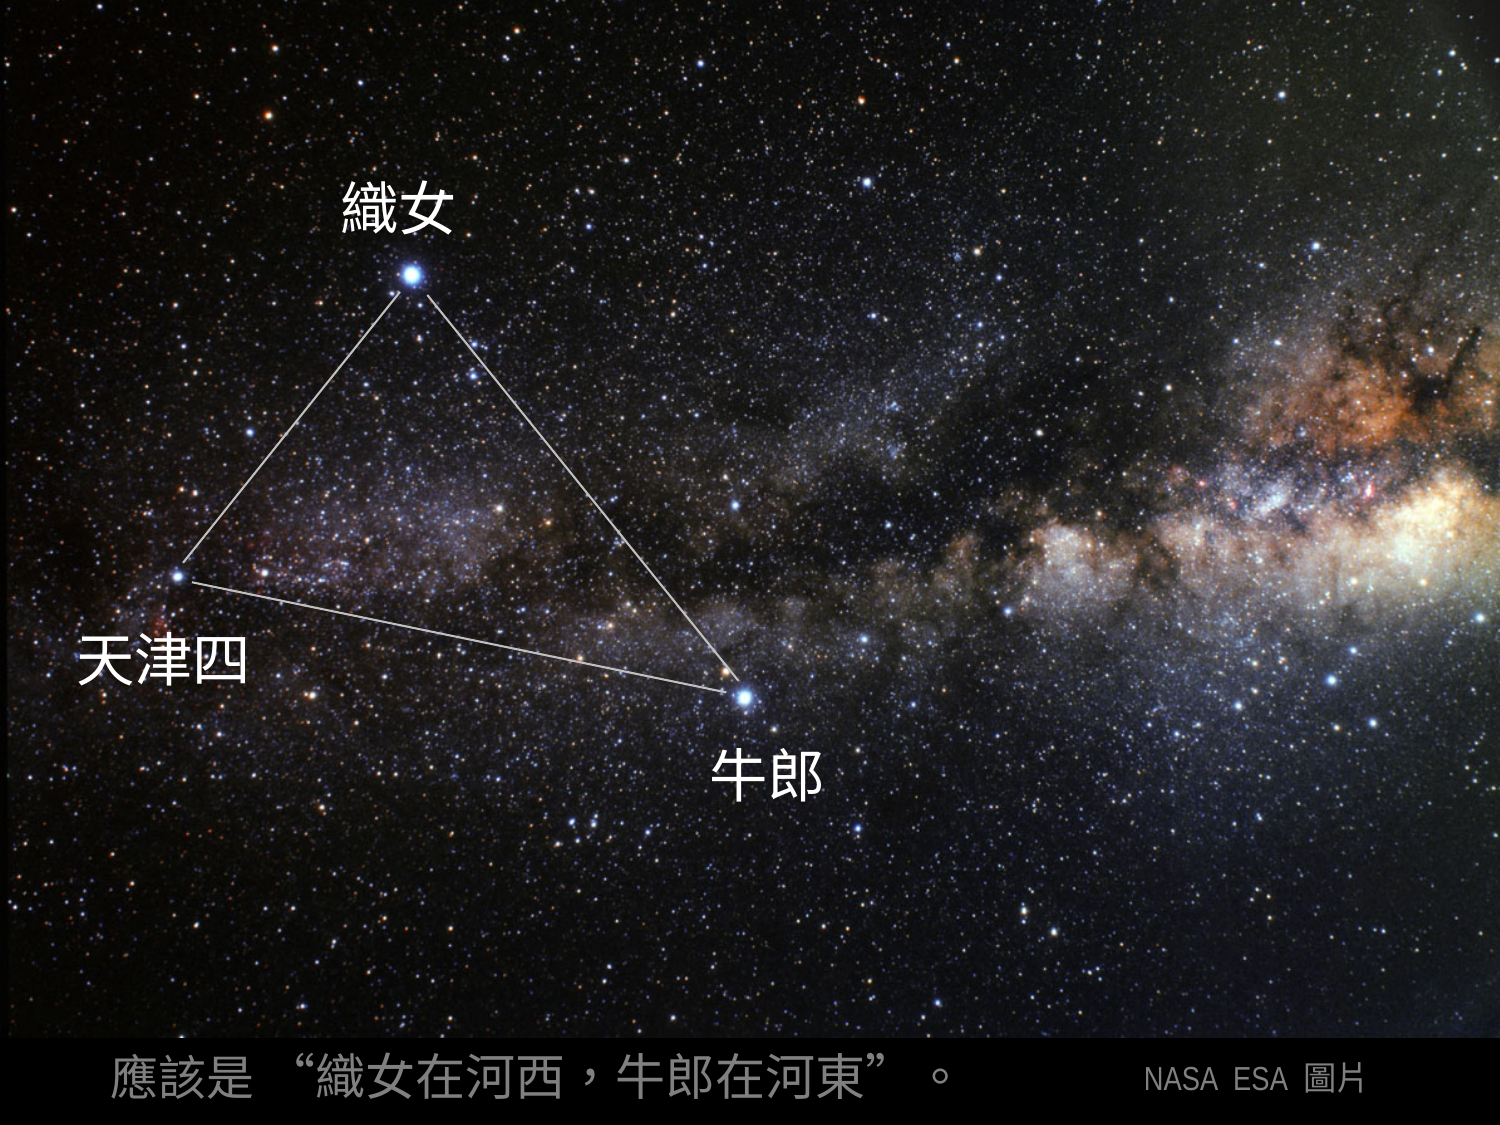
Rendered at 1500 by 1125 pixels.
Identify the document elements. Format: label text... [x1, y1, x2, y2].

text_box 應該是 “織女在河西，牛郎在河東”。 [104, 1039, 972, 1112]
text_box 織女 [334, 165, 472, 248]
text_box 天津四 [70, 617, 269, 700]
text_box NASA ESA 圖片 [1137, 1051, 1377, 1103]
text_box 牛郎 [703, 733, 841, 816]
picture [0, 0, 1500, 1039]
